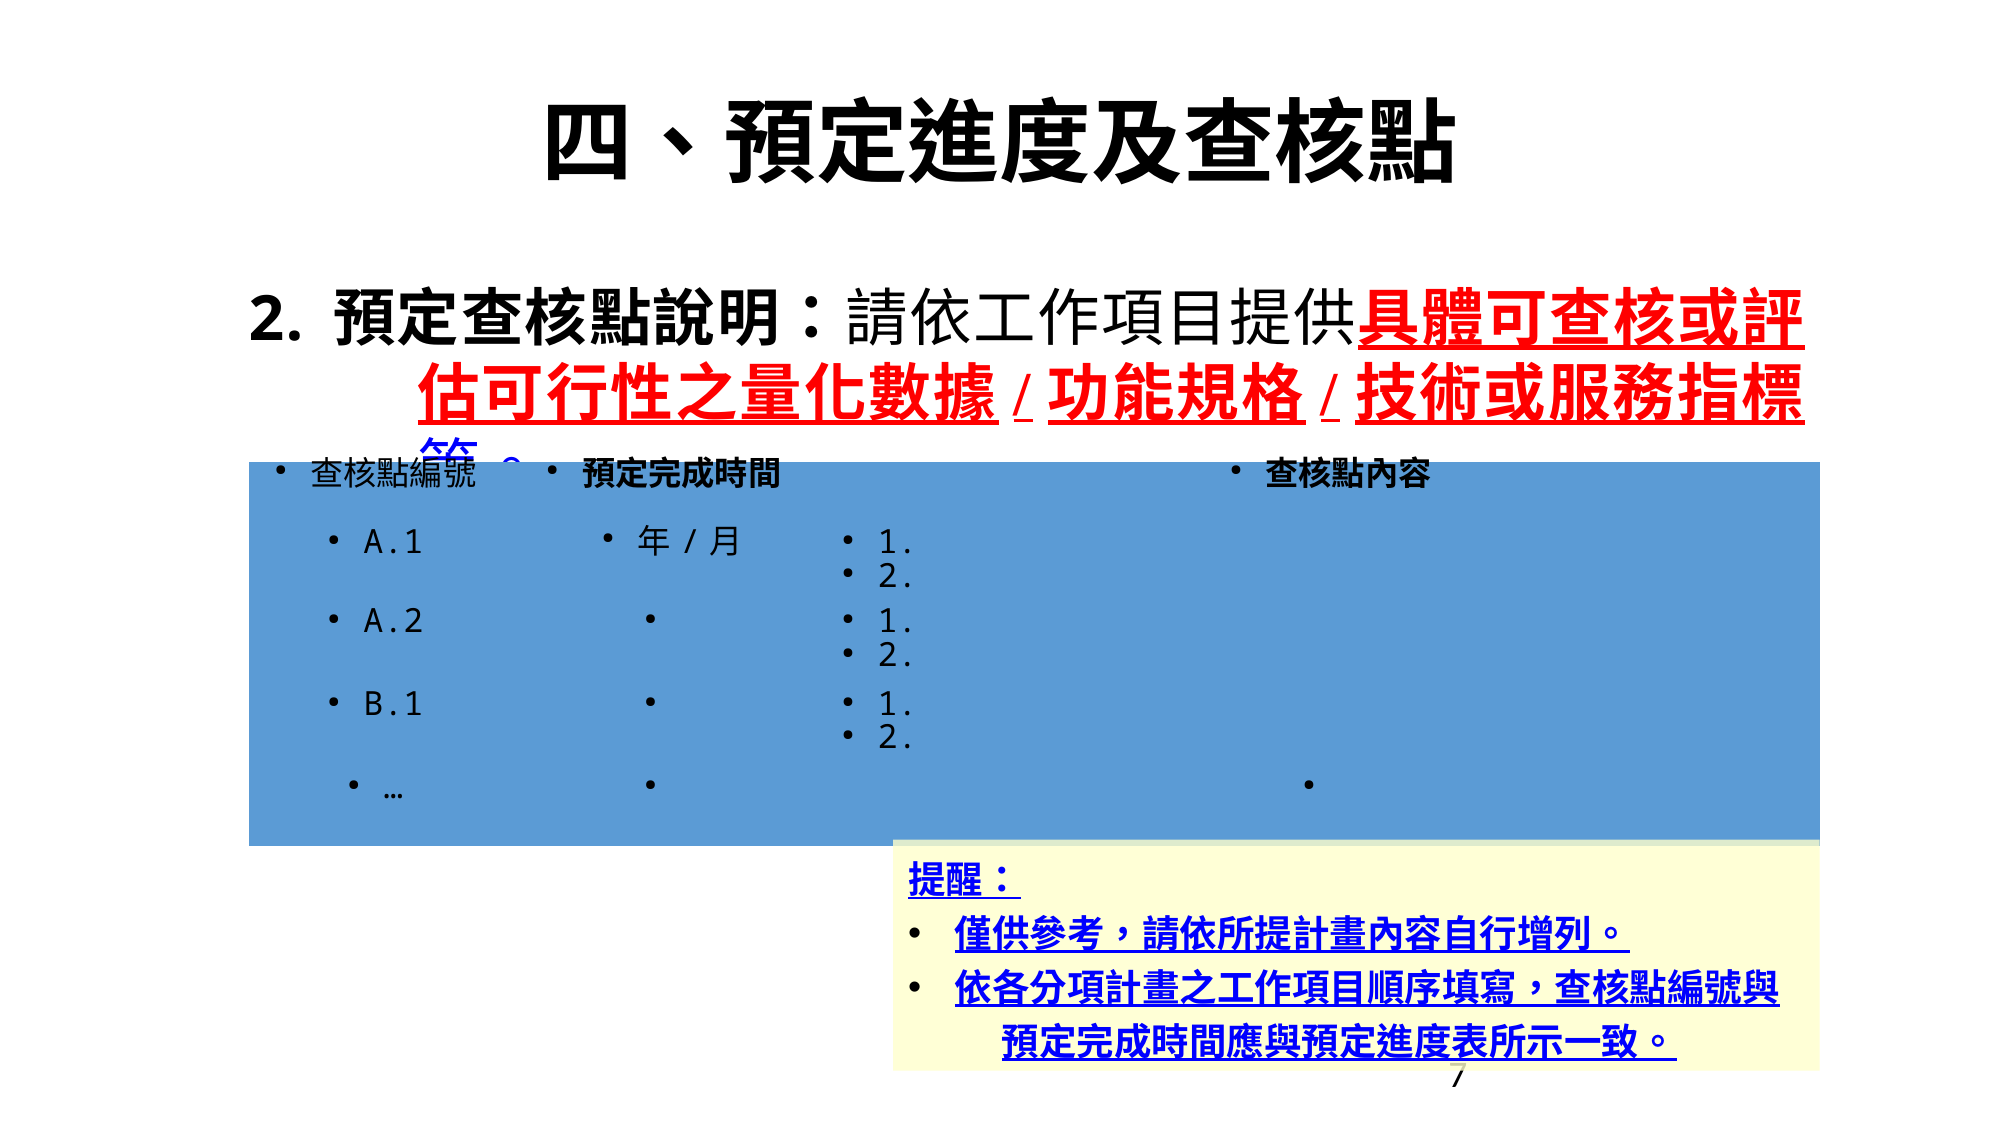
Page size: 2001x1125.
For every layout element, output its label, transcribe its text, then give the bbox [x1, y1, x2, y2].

table_cell [503, 609, 842, 692]
text_box 提醒： 僅供參考，請依所提計畫內容自行增列。 依各分項計畫之工作項目順序填寫，查核點編號與預定完成時間應與預定進度表所示一致。 [893, 840, 1820, 1071]
text_box 預定查核點說明：請依工作項目提供具體可查核或評估可行性之量化數據/功能規格/技術或服務指標等。 [233, 270, 1820, 957]
table_cell B.1 [249, 692, 503, 775]
table_header 預定完成時間 [503, 462, 842, 530]
table_cell 年/月 [718, 537, 734, 543]
table_cell 1. 2. [842, 609, 1820, 692]
table_header 查核點內容 [842, 462, 1820, 530]
table_cell 1. 2. [842, 692, 1820, 775]
table_header 查核點編號 [249, 462, 503, 530]
table_cell B.1 [369, 704, 378, 712]
table_cell [503, 775, 842, 846]
table_cell A.1 [249, 530, 503, 609]
table_cell [503, 692, 842, 775]
table_cell … [249, 775, 503, 846]
table_cell 年/月 [718, 530, 734, 535]
table_cell A.2 [249, 609, 503, 692]
table_cell 1. 2. [842, 530, 1820, 609]
text_box 7 [1433, 1042, 1900, 1103]
table_cell [842, 775, 1820, 846]
title 四、預定進度及查核點 [99, 45, 1900, 233]
table_cell 年/月 [503, 530, 842, 609]
